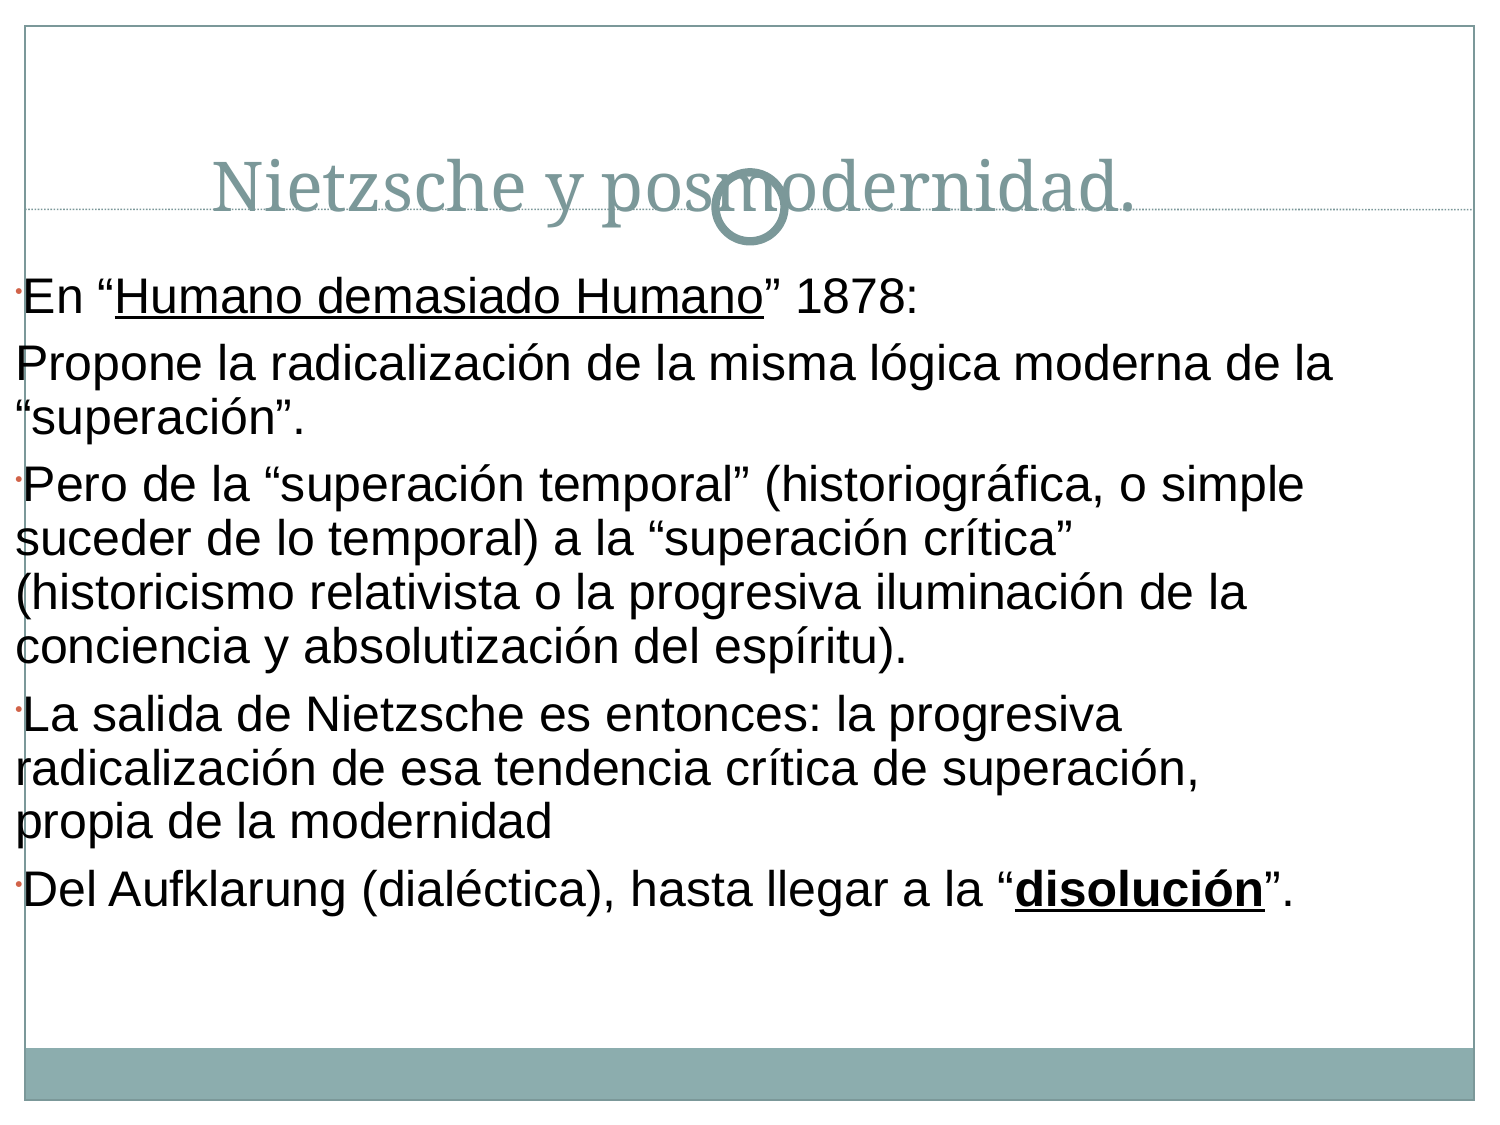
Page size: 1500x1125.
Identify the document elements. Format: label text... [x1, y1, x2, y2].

title Nietzsche y posmodernidad. [0, 45, 1351, 233]
list En “Humano demasiado Humano” 1878: Propone la radicalización de la misma lógica moderna de la “superación”. Pero de la “superación temporal” (historiográfica, o simple suceder de lo temporal) a la “superación crítica” (historicismo relativista o la progresiva iluminación de la conciencia y absolutización del espíritu). La salida de Nietzsche es entonces: la progresiva radicalización de esa tendencia crítica de superación, propia de la modernidad Del Aufklarung (dialéctica), hasta llegar a la “disolución”. [0, 262, 1351, 1005]
